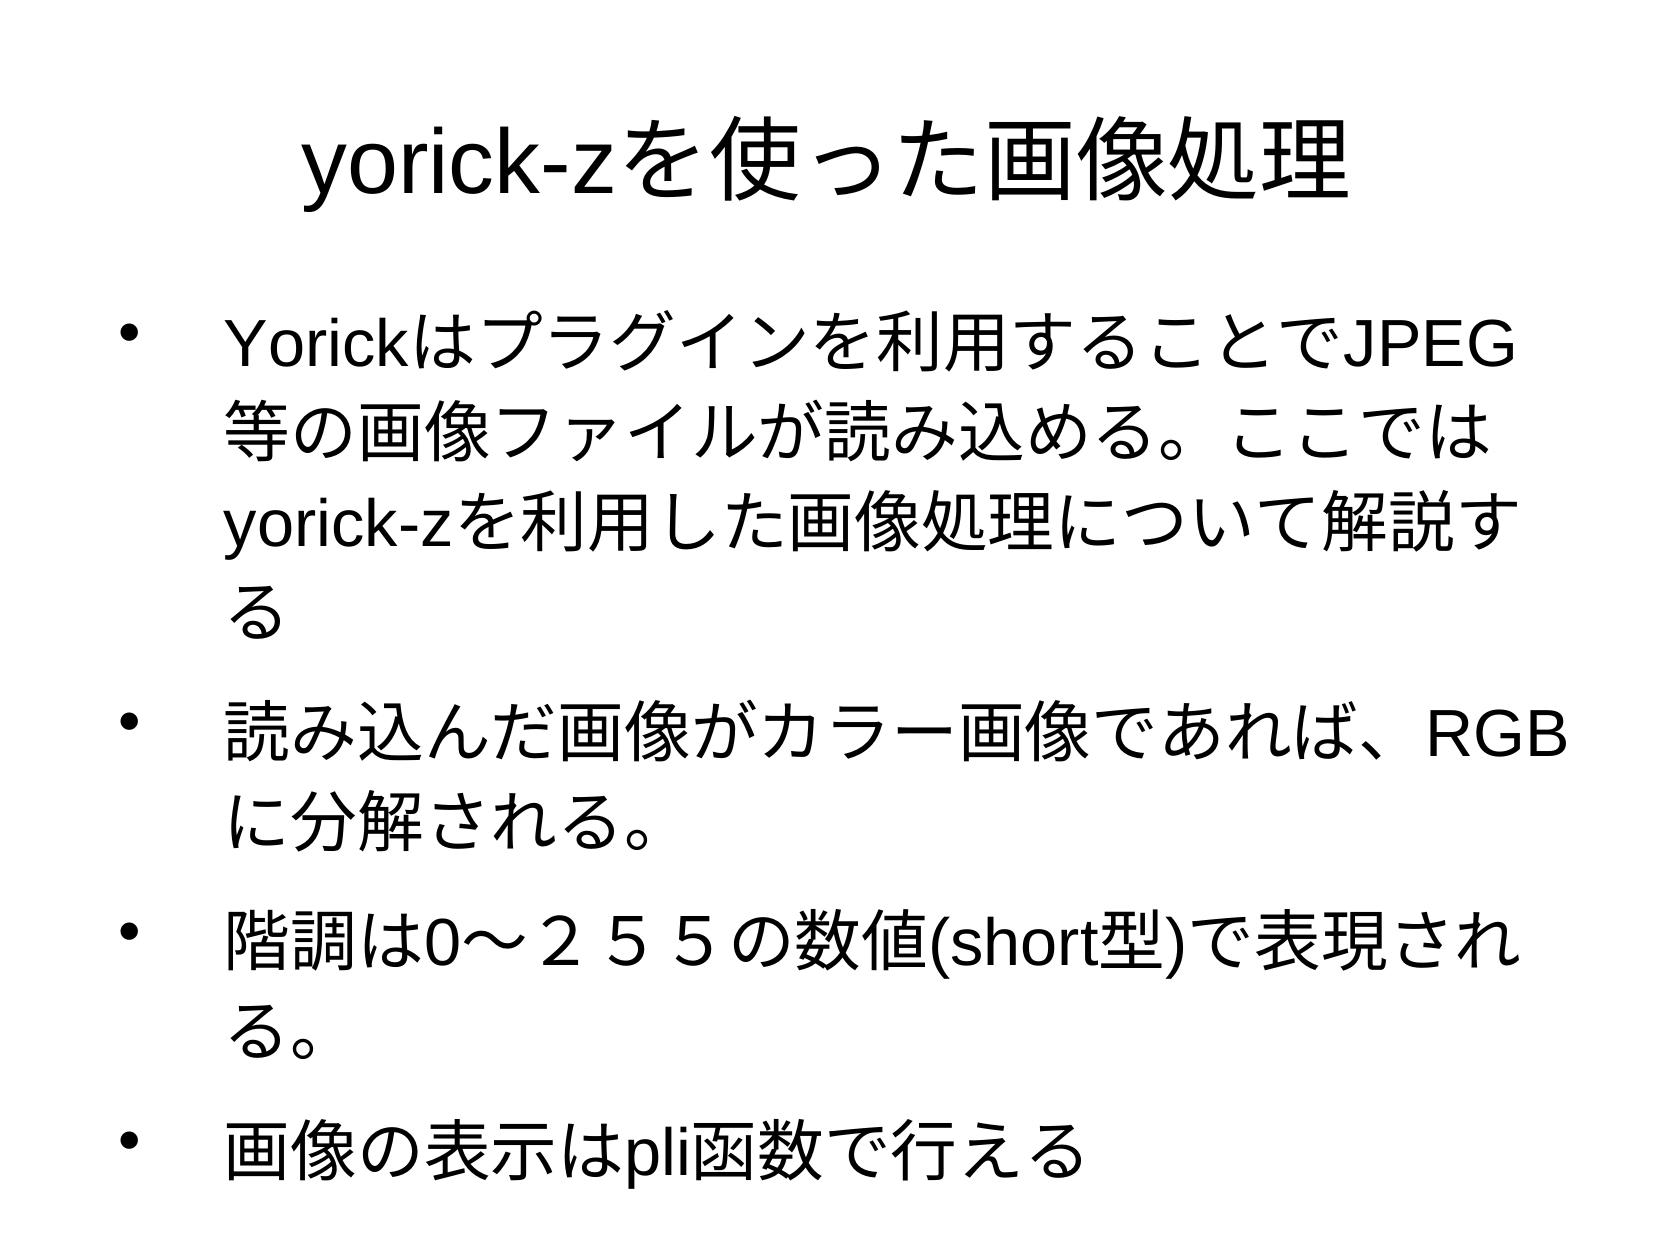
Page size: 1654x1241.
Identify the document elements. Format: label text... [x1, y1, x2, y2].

title yorick-zを使った画像処理 [82, 56, 1571, 249]
list Yorickはプラグインを利用することでJPEG等の画像ファイルが読み込める。ここではyorick-zを利用した画像処理について解説する 読み込んだ画像がカラー画像であれば、RGBに分解される。 階調は0〜２５５の数値(short型)で表現される。 画像の表示はpli函数で行える [82, 290, 1571, 1109]
